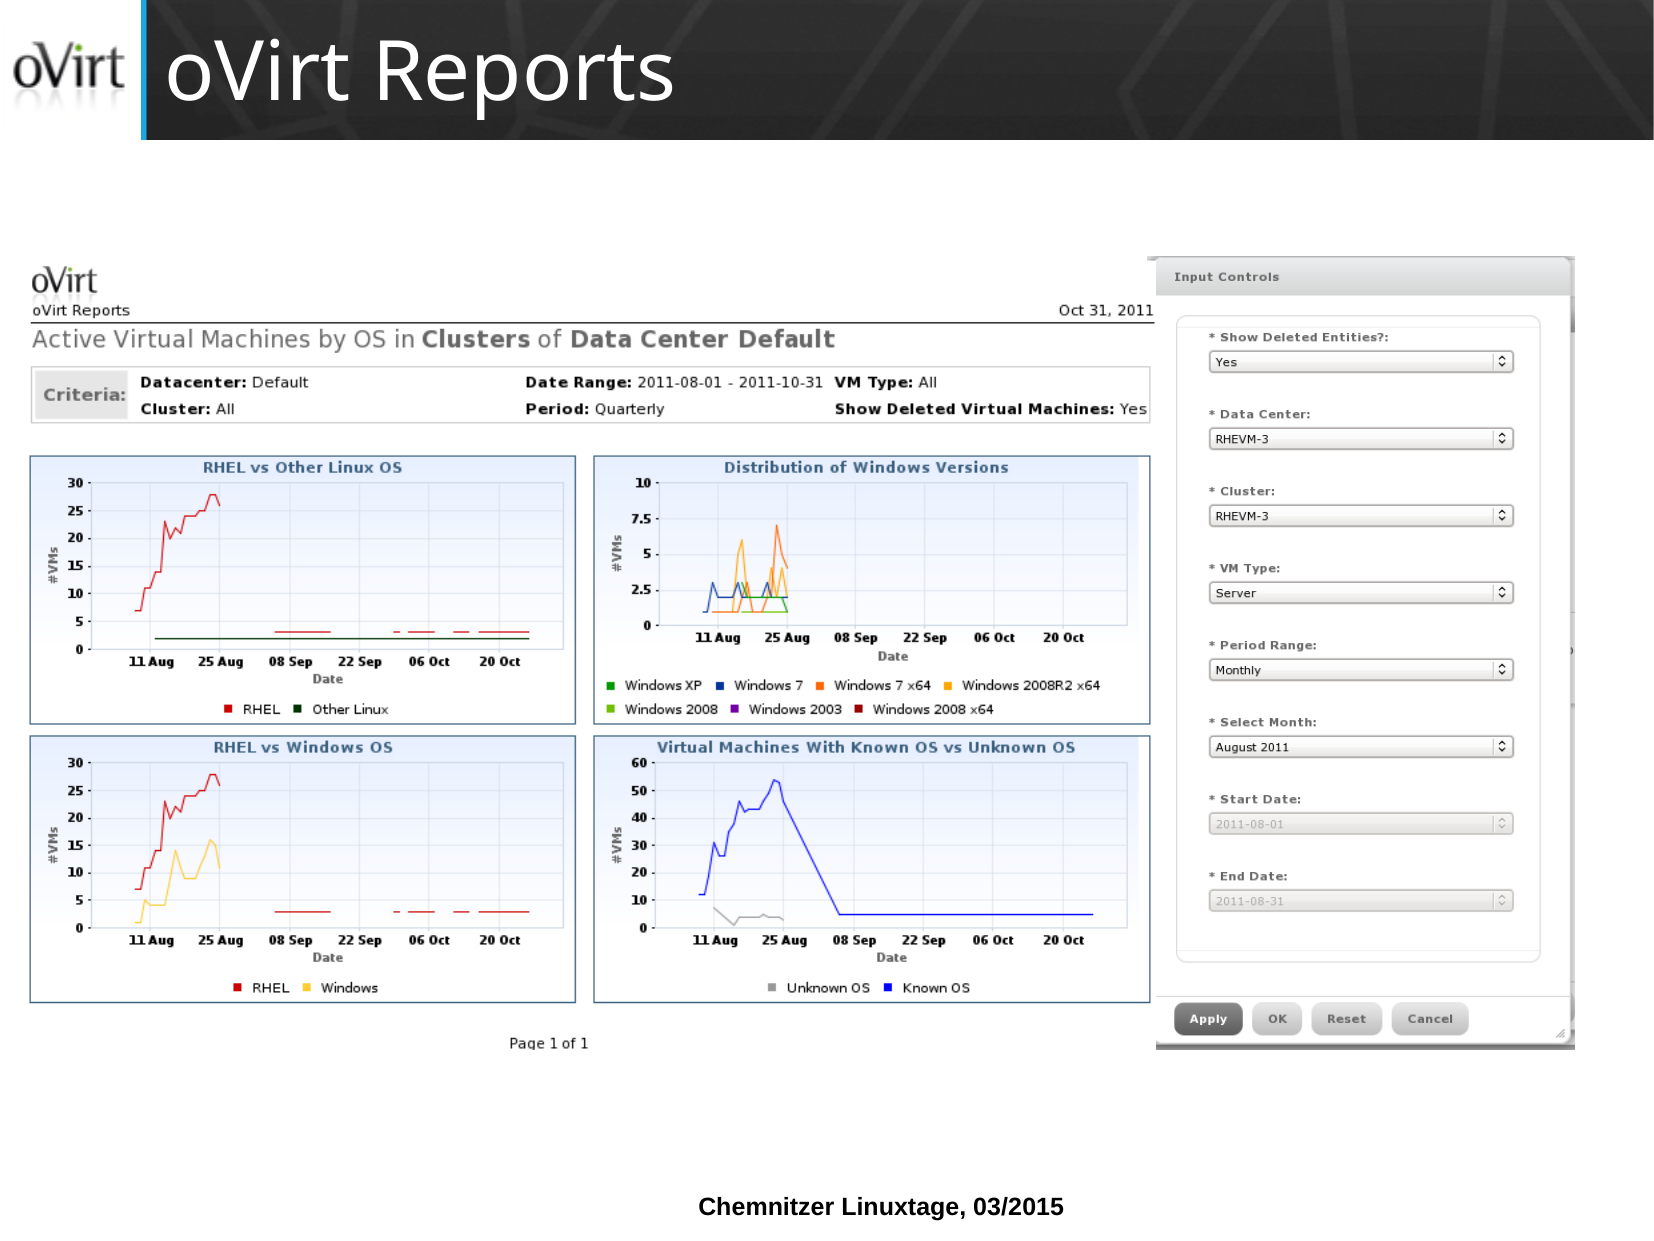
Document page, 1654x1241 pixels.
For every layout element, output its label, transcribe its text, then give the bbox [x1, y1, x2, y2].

picture [23, 256, 1575, 1051]
picture [0, 0, 1654, 140]
title oVirt Reports [164, 18, 1653, 119]
